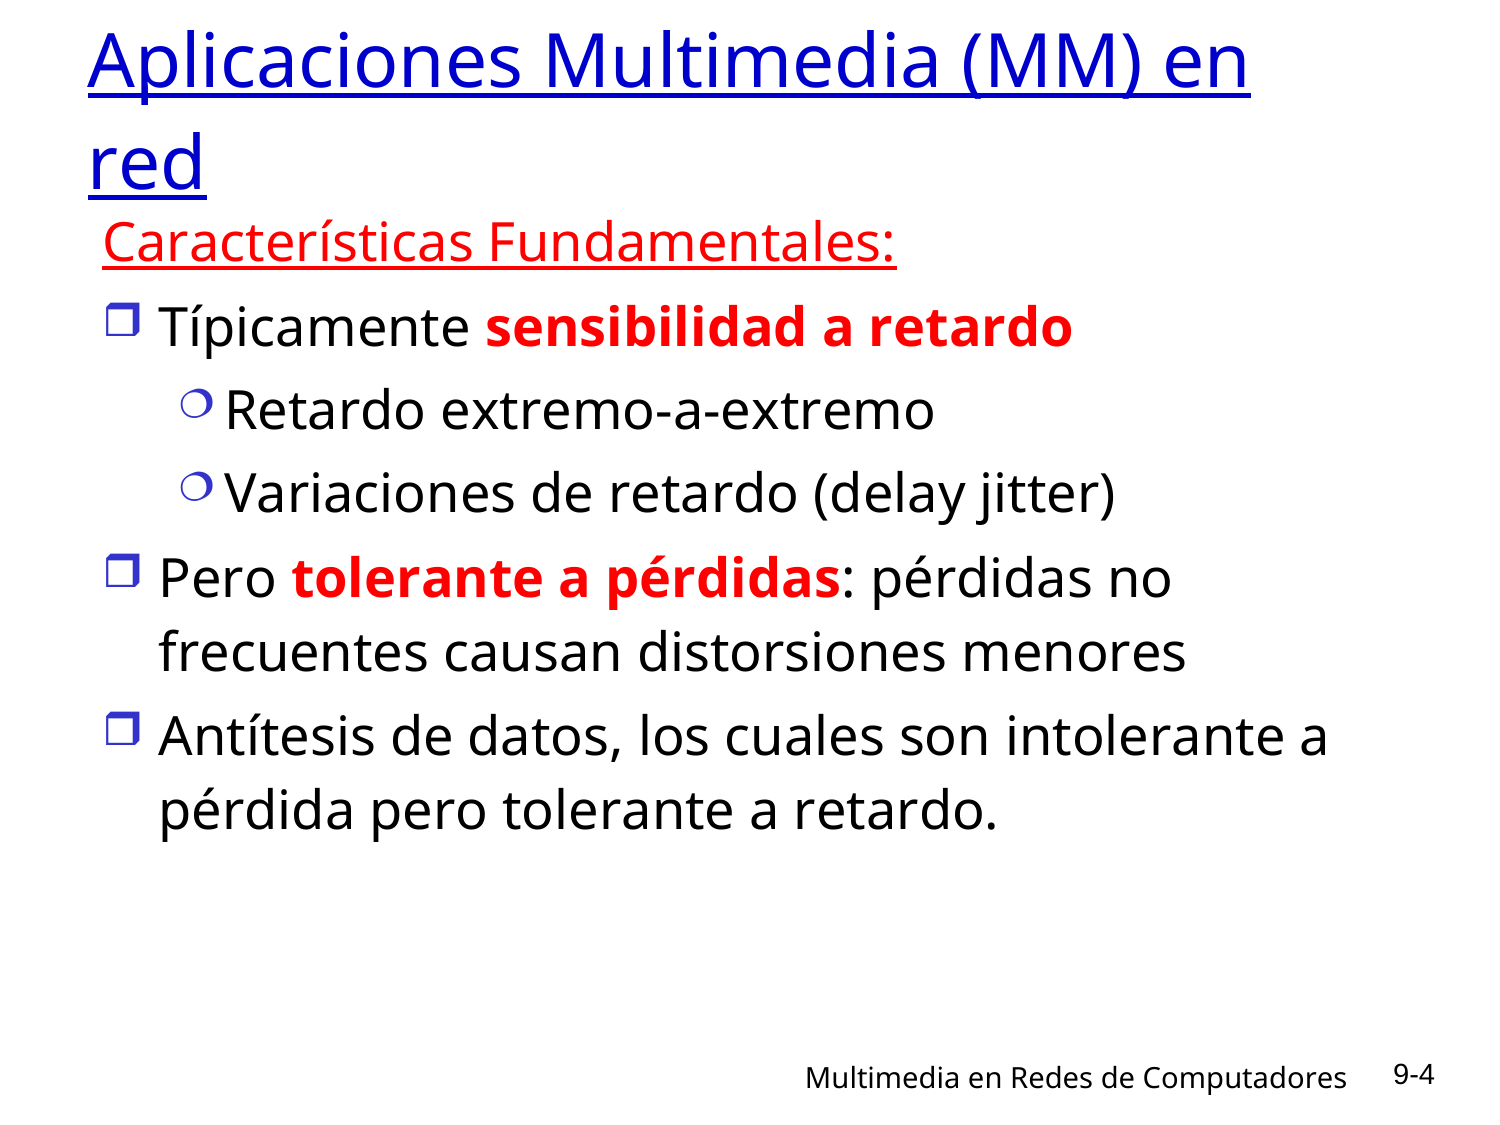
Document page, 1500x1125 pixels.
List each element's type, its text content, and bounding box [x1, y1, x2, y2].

list Características Fundamentales: Típicamente sensibilidad a retardo Retardo extremo-a-extremo Variaciones de retardo (delay jitter) Pero tolerante a pérdidas: pérdidas no frecuentes causan distorsiones menores Antítesis de datos, los cuales son intolerante a pérdida pero tolerante a retardo. [87, 196, 1363, 902]
title Aplicaciones Multimedia (MM) en red [87, 21, 1363, 196]
